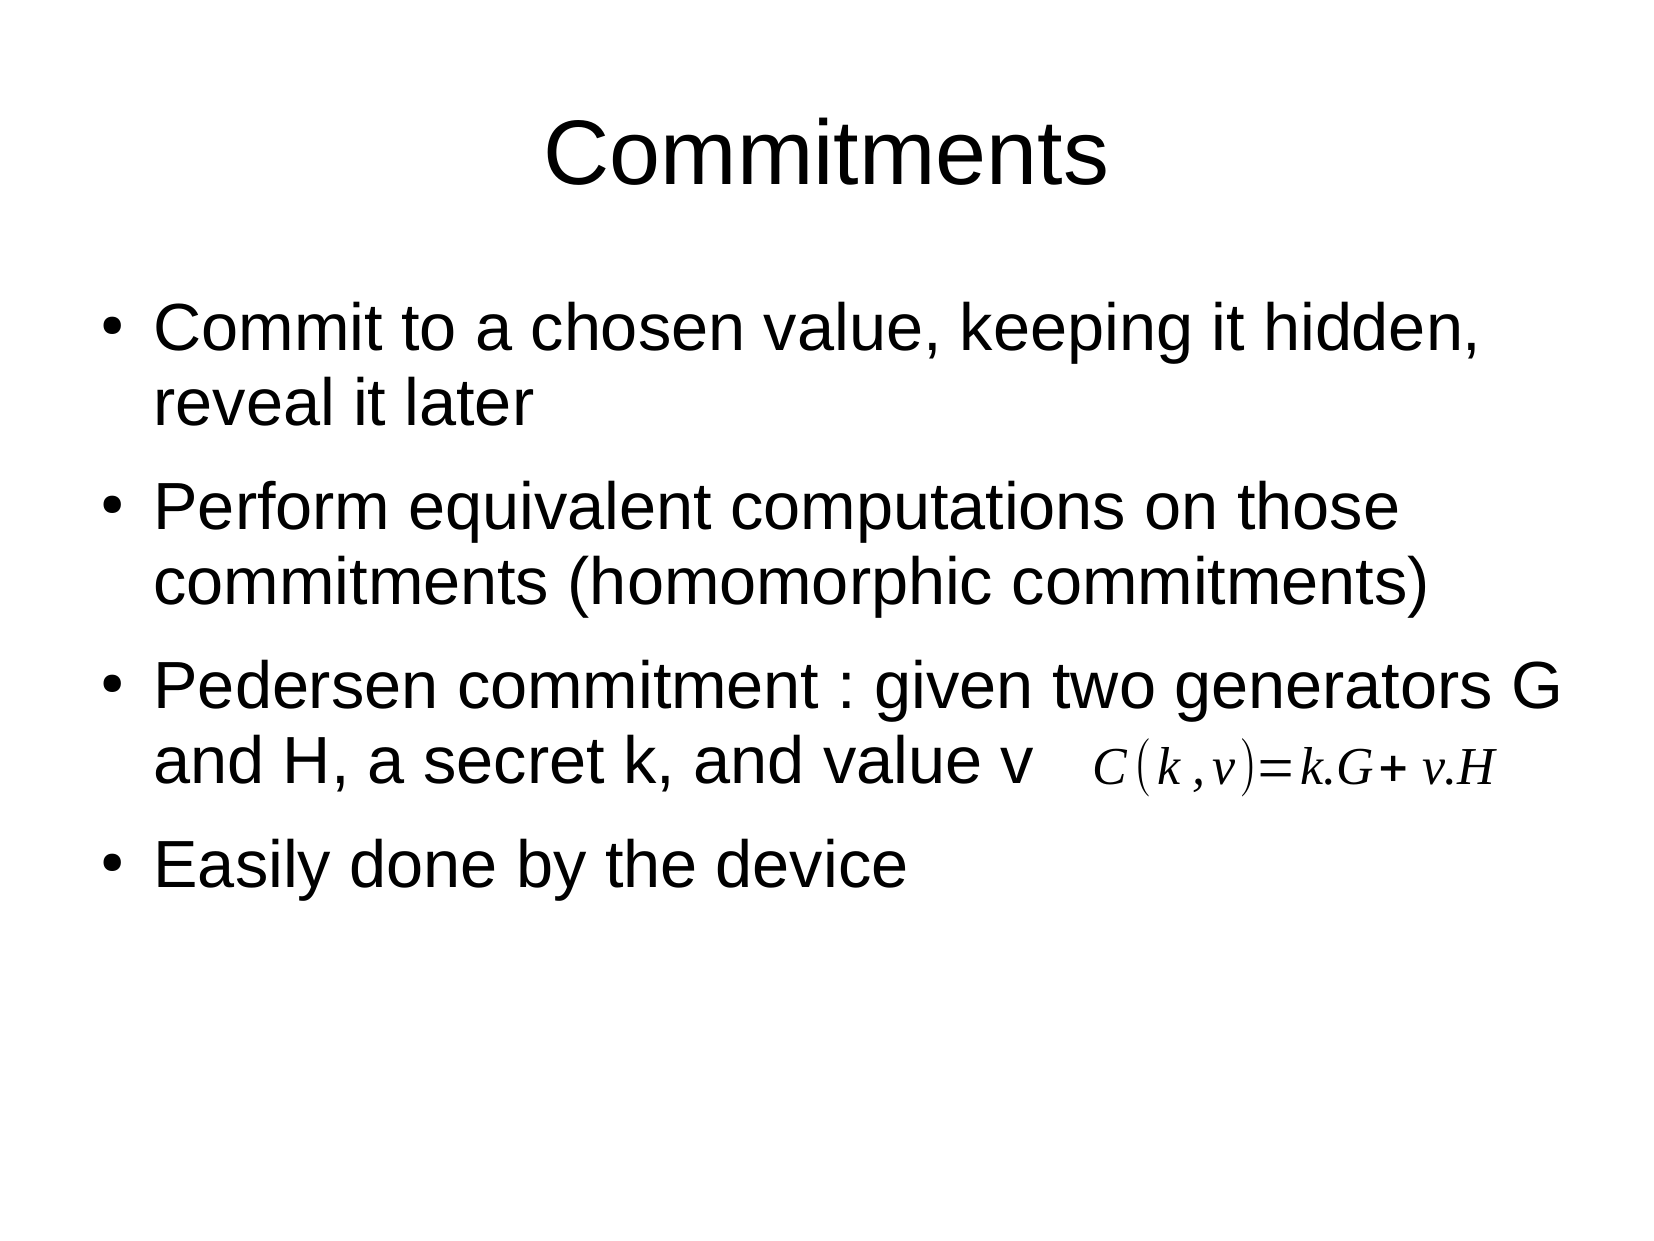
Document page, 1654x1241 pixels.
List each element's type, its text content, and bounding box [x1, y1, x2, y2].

chart [1086, 736, 1508, 922]
list Commit to a chosen value, keeping it hidden, reveal it later Perform equivalent computations on those commitments (homomorphic commitments) Pedersen commitment : given two generators G and H, a secret k, and value v Easily done by the device [82, 290, 1571, 1109]
title Commitments [82, 49, 1571, 257]
